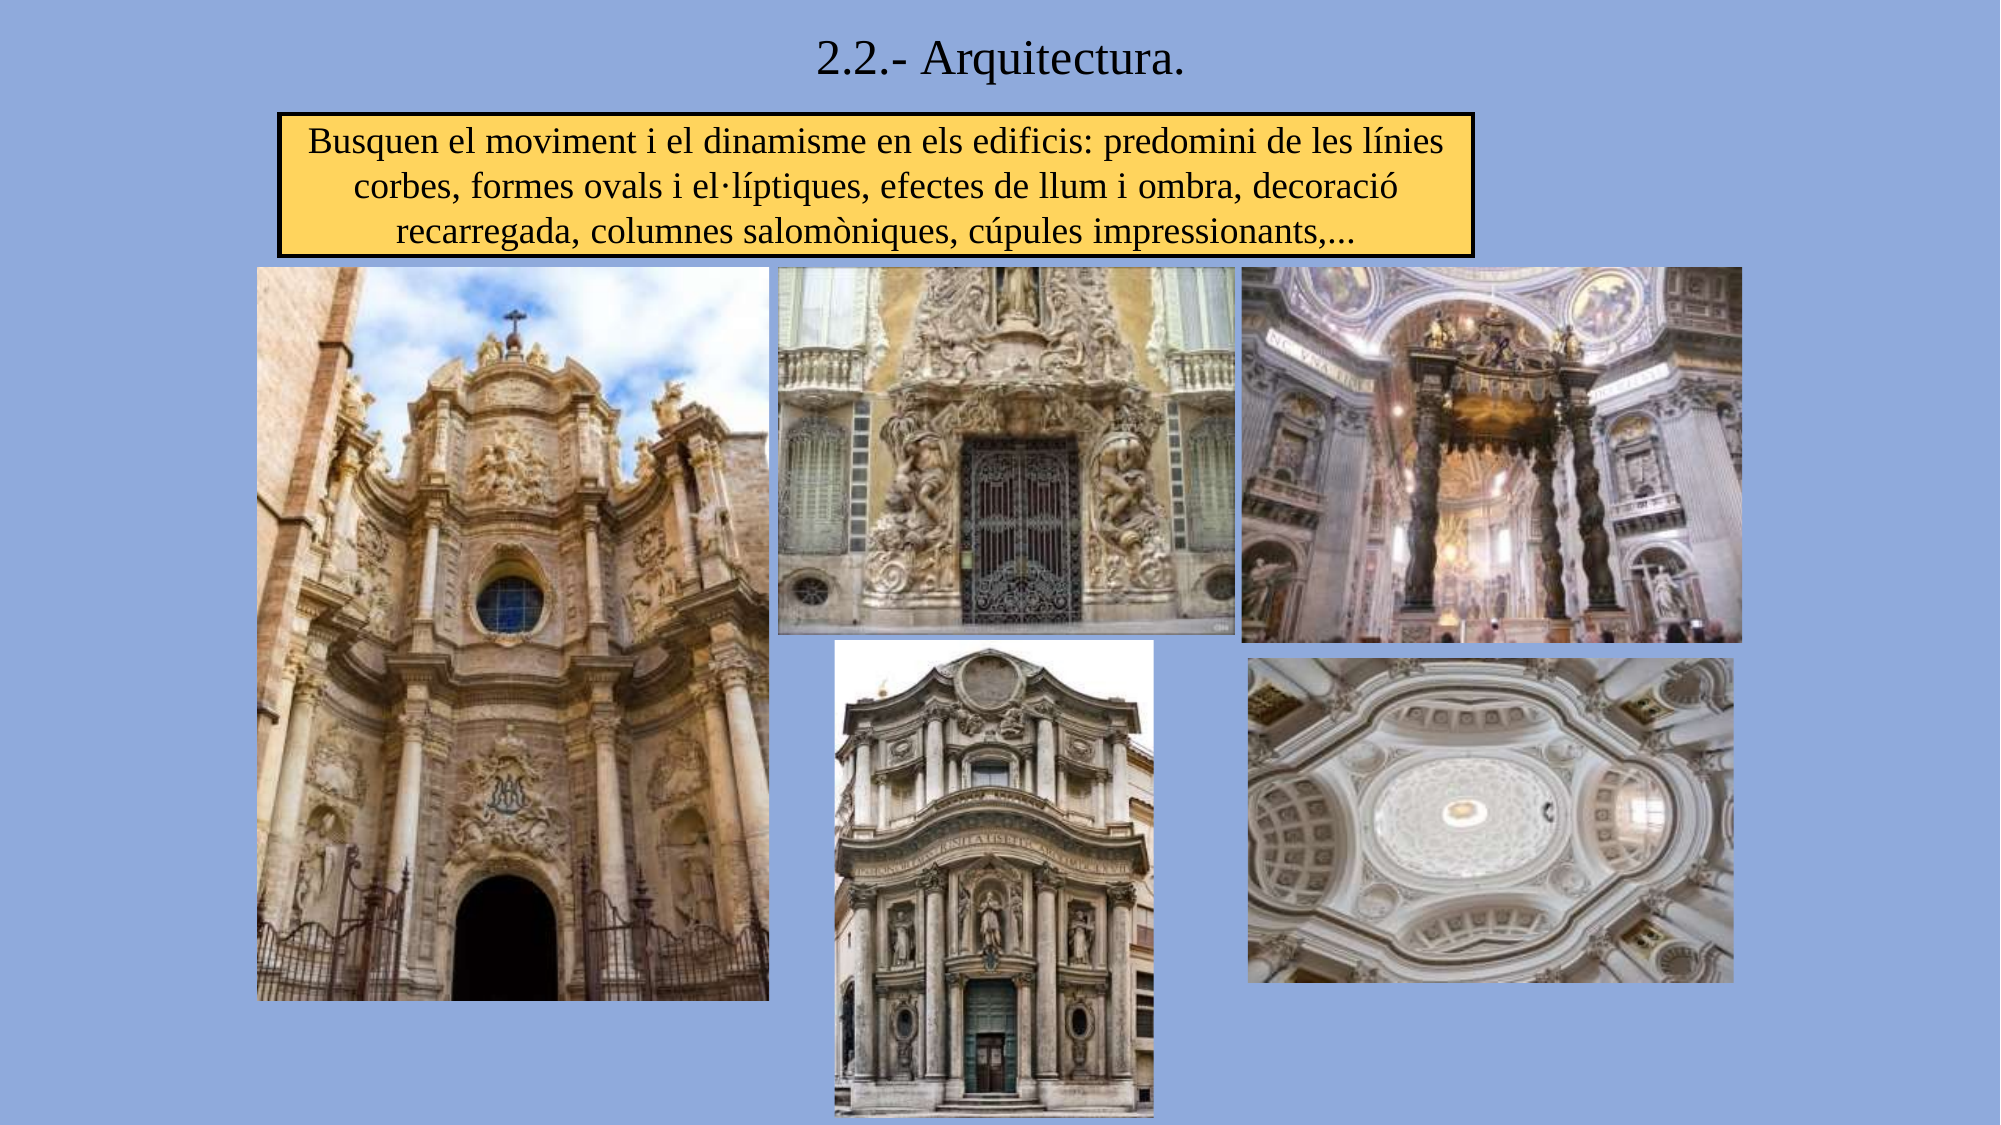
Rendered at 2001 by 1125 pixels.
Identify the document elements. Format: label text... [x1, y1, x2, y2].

text_box 2.2.- Arquitectura. [813, 22, 1188, 87]
text_box [778, 267, 1235, 634]
text_box [1248, 659, 1734, 983]
text_box Busquen el moviment i el dinamisme en els edificis: predomini de les línies corbes, formes ovals i el·líptiques, efectes de llum i ombra, decoració recarregada, columnes salomòniques, cúpules impressionants,... [279, 113, 1473, 256]
text_box [1242, 267, 1742, 643]
text_box [835, 640, 1154, 1118]
text_box [257, 268, 769, 1001]
